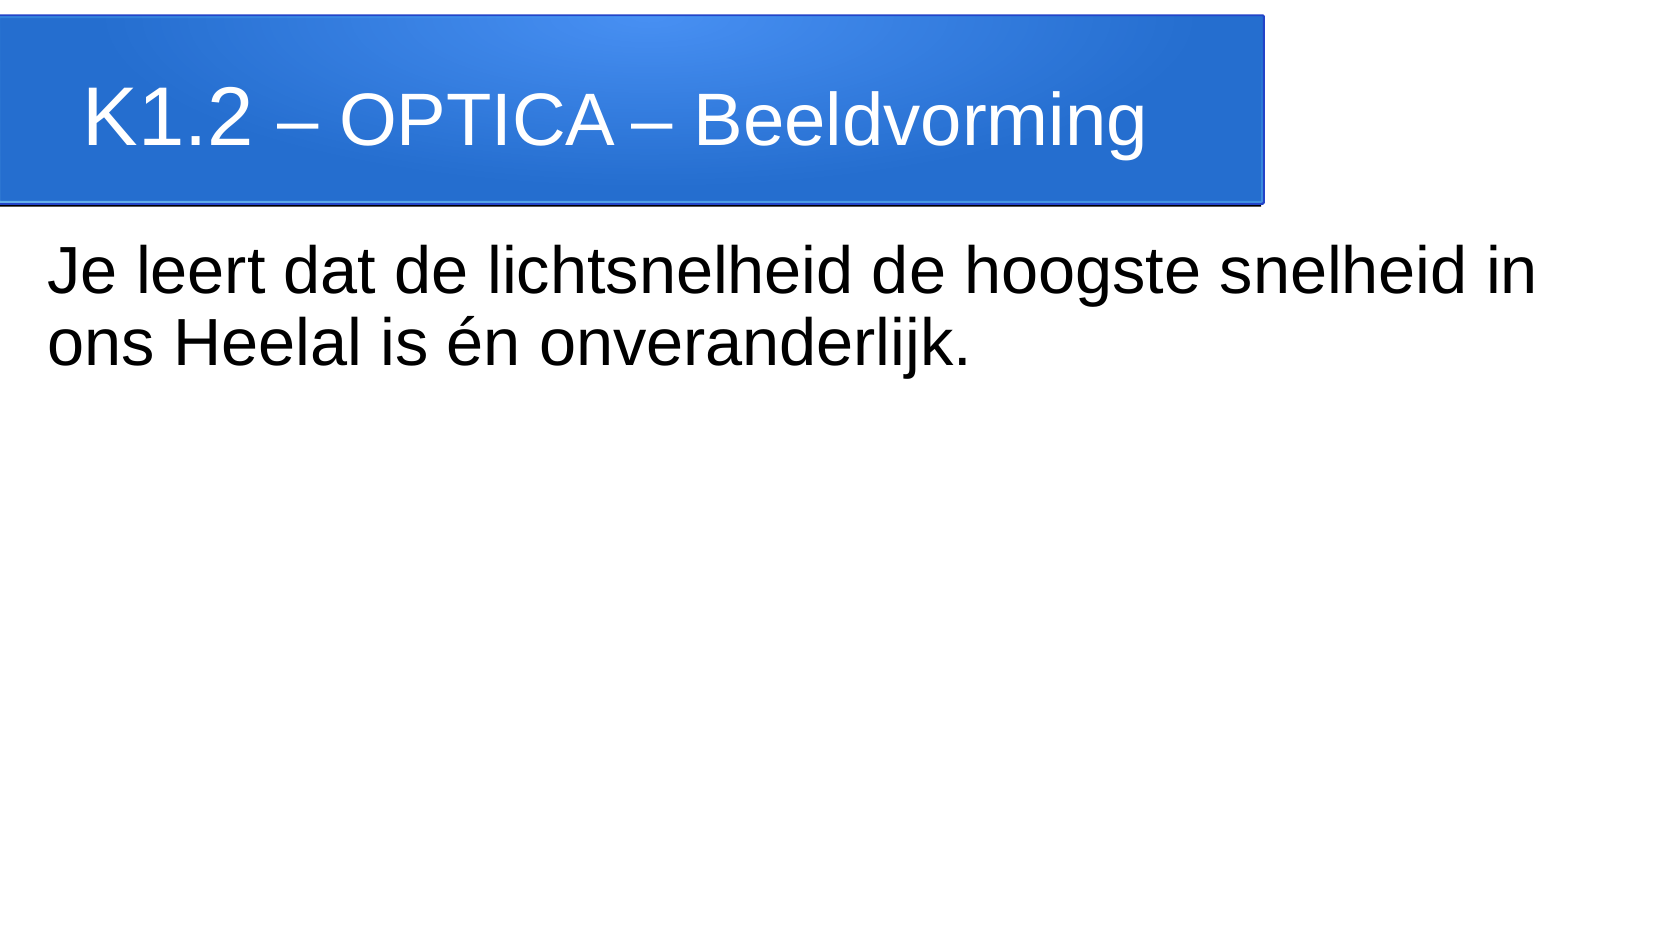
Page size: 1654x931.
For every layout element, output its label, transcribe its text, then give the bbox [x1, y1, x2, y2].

subtitle Je leert dat de lichtsnelheid de hoogste snelheid in ons Heelal is én onveranderlijk. [47, 236, 1607, 922]
title K1.2 – OPTICA – Beeldvorming [82, 35, 1235, 189]
